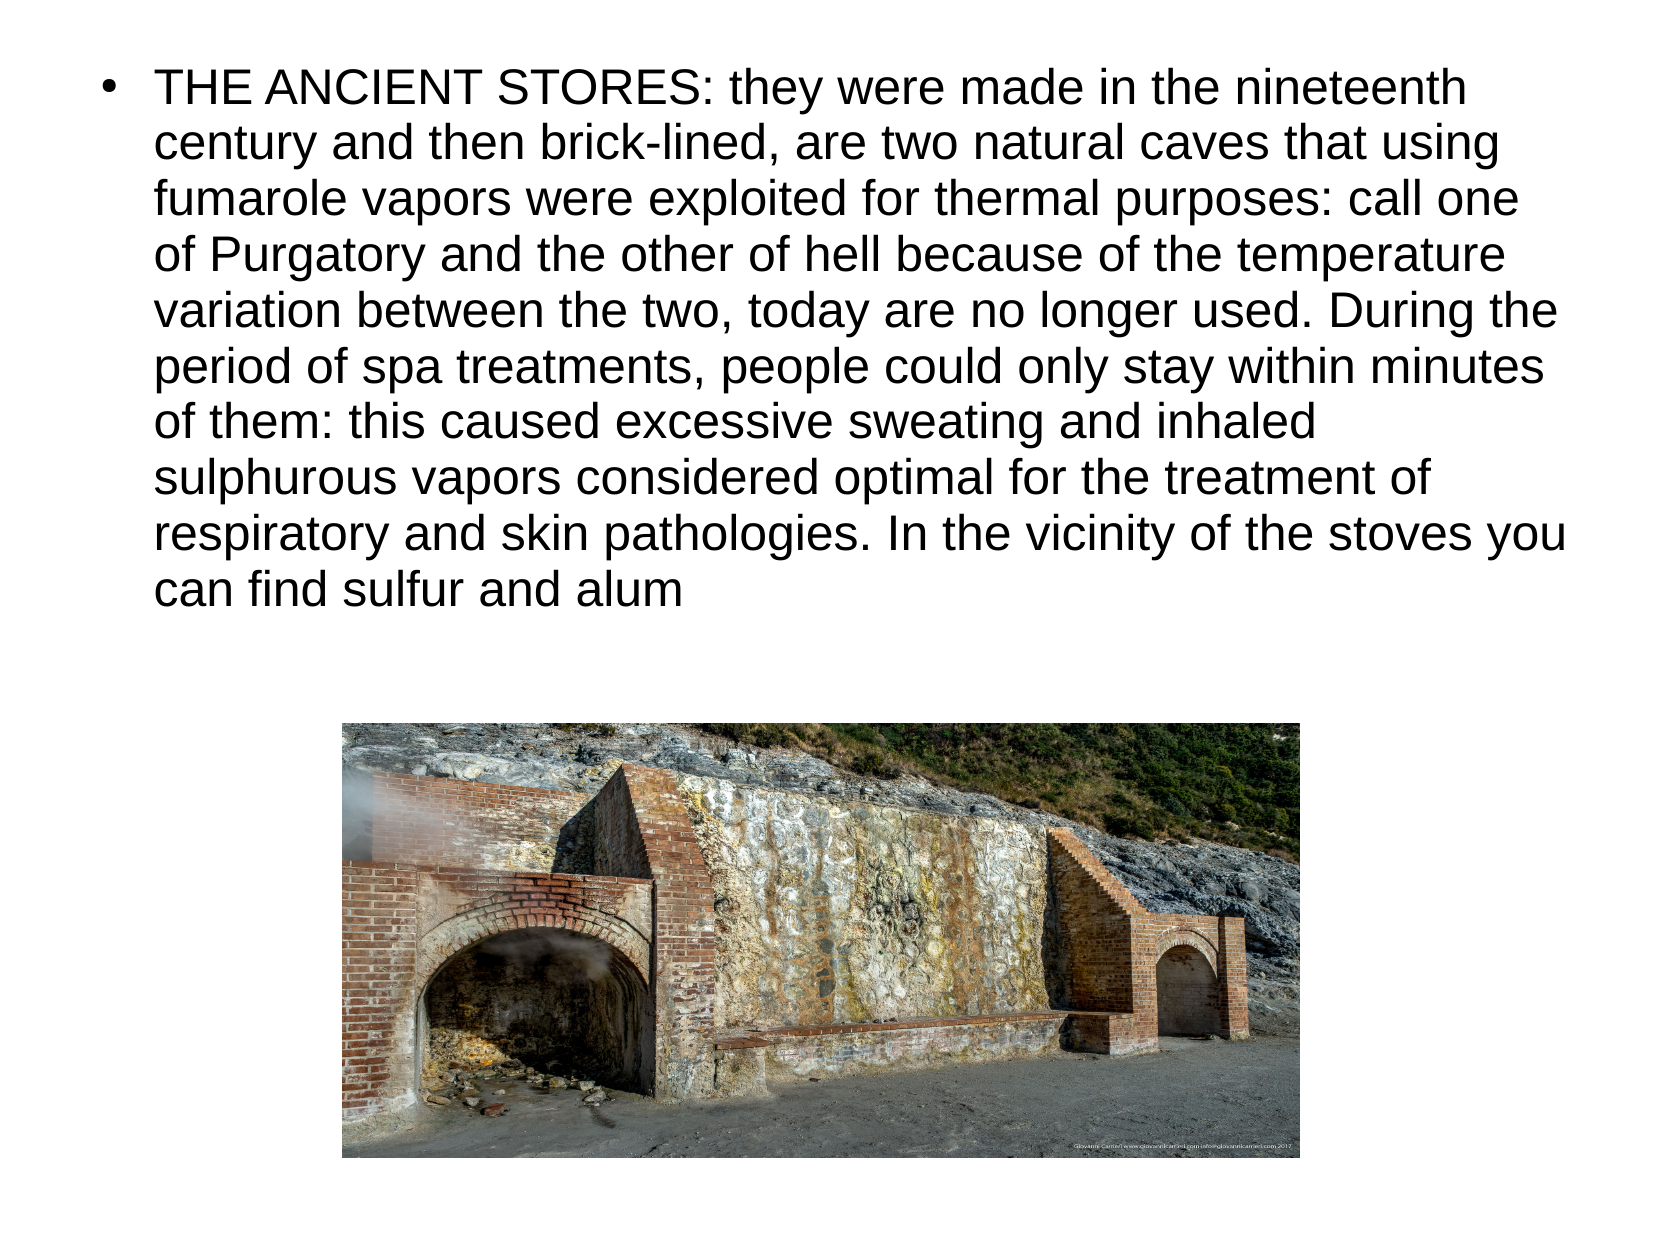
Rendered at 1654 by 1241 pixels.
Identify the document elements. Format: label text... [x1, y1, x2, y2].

picture [342, 723, 1300, 1158]
list THE ANCIENT STORES: they were made in the nineteenth century and then brick-lined, are two natural caves that using fumarole vapors were exploited for thermal purposes: call one of Purgatory and the other of hell because of the temperature variation between the two, today are no longer used. During the period of spa treatments, people could only stay within minutes of them: this caused excessive sweating and inhaled sulphurous vapors considered optimal for the treatment of respiratory and skin pathologies. In the vicinity of the stoves you can find sulfur and alum [82, 59, 1571, 878]
